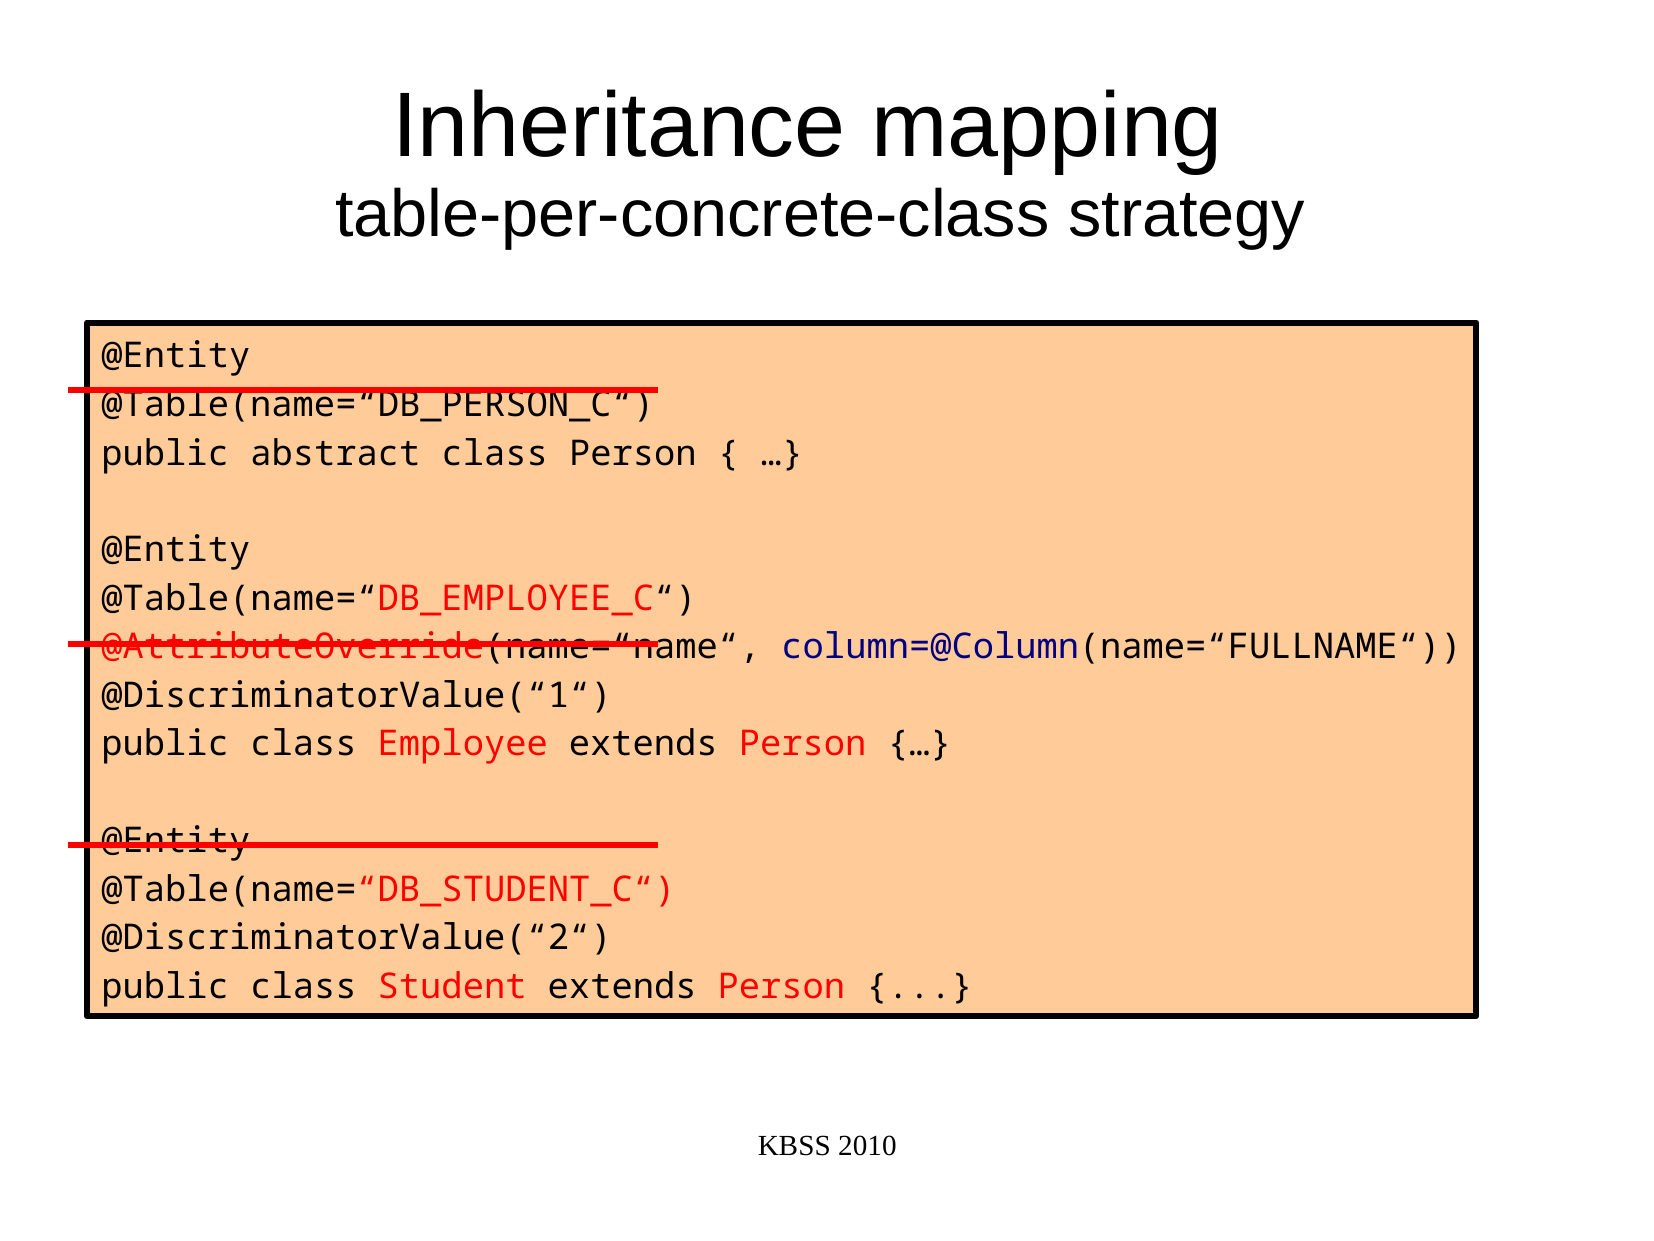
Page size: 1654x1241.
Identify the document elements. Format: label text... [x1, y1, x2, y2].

title Inheritance mapping table-per-concrete-class strategy [76, 58, 1565, 266]
text_box @Entity @Table(name=“DB_PERSON_C“) public abstract class Person { …} @Entity @Table(name=“DB_EMPLOYEE_C“) @AttributeOverride(name=“name“, column=@Column(name=“FULLNAME“)) @DiscriminatorValue(“1“) public class Employee extends Person {…} @Entity @Table(name=“DB_STUDENT_C“) @DiscriminatorValue(“2“) public class Student extends Person {...} [86, 322, 1477, 916]
